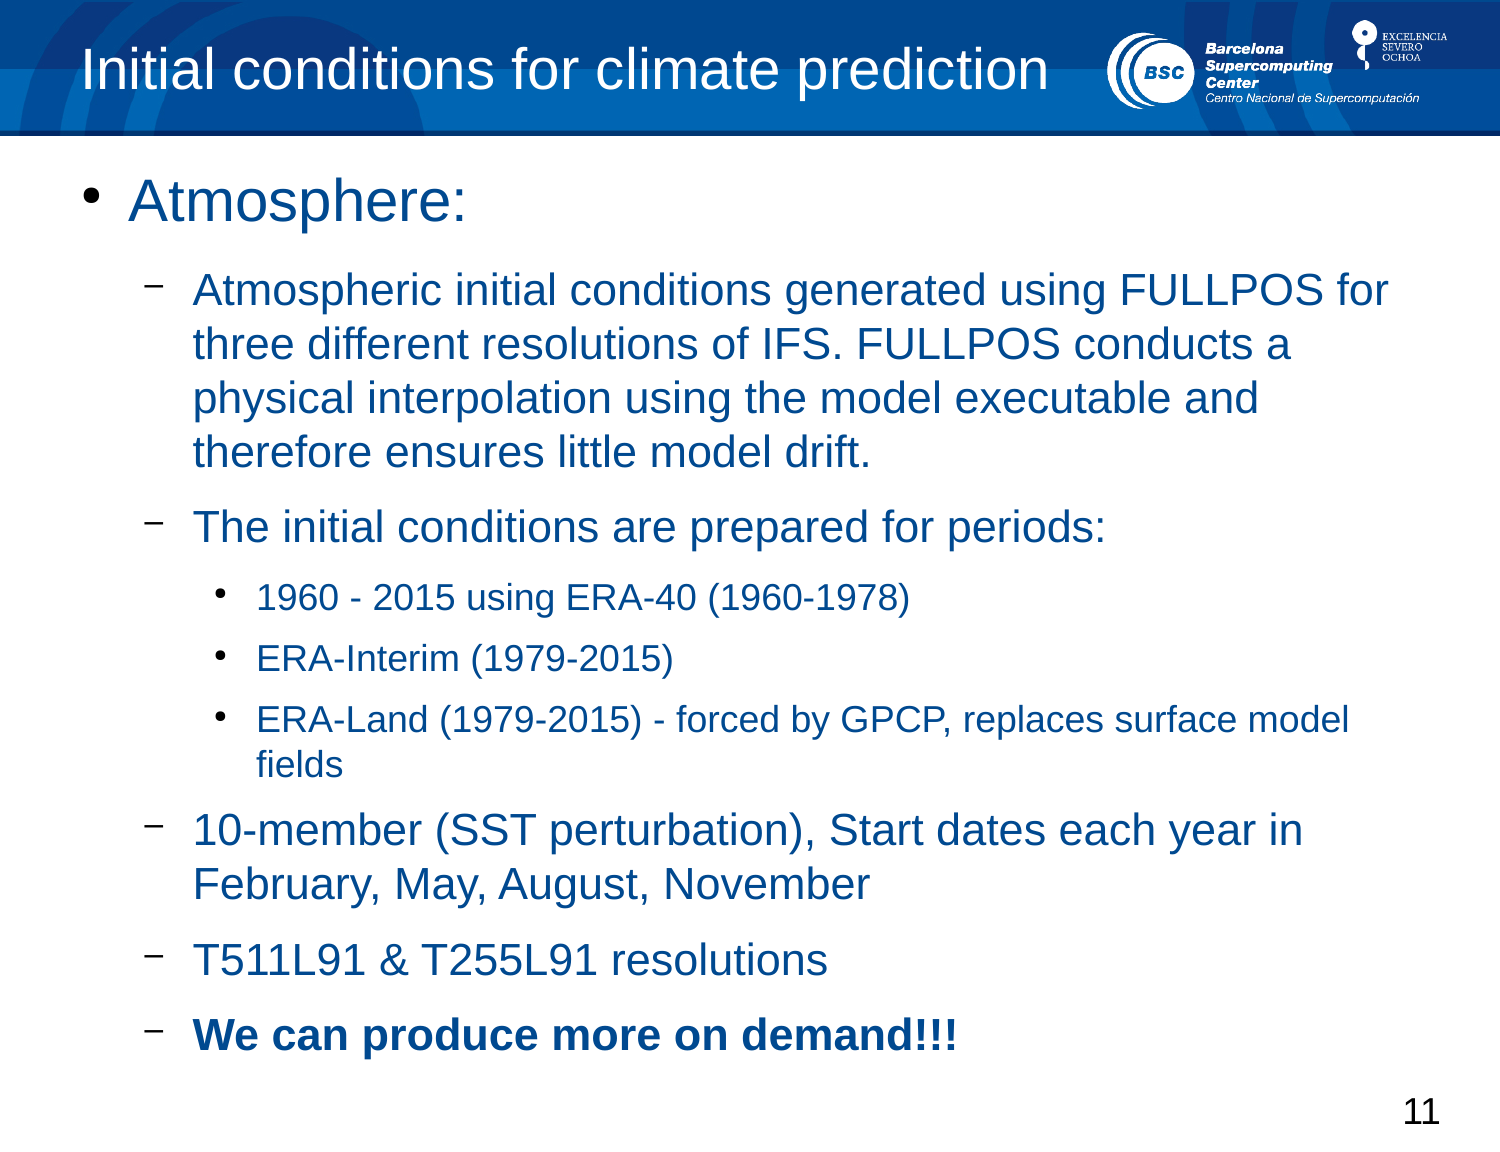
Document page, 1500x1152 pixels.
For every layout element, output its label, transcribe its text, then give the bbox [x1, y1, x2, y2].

list Atmosphere: Atmospheric initial conditions generated using FULLPOS for three different resolutions of IFS. FULLPOS conducts a physical interpolation using the model executable and therefore ensures little model drift. The initial conditions are prepared for periods: 1960 - 2015 using ERA-40 (1960-1978) ERA-Interim (1979-2015) ERA-Land (1979-2015) - forced by GPCP, replaces surface model fields 10-member (SST perturbation), Start dates each year in February, May, August, November T511L91 & T255L91 resolutions We can produce more on demand!!! [64, 161, 1432, 1068]
title Initial conditions for climate prediction [65, 23, 1081, 139]
picture [0, 0, 1500, 136]
